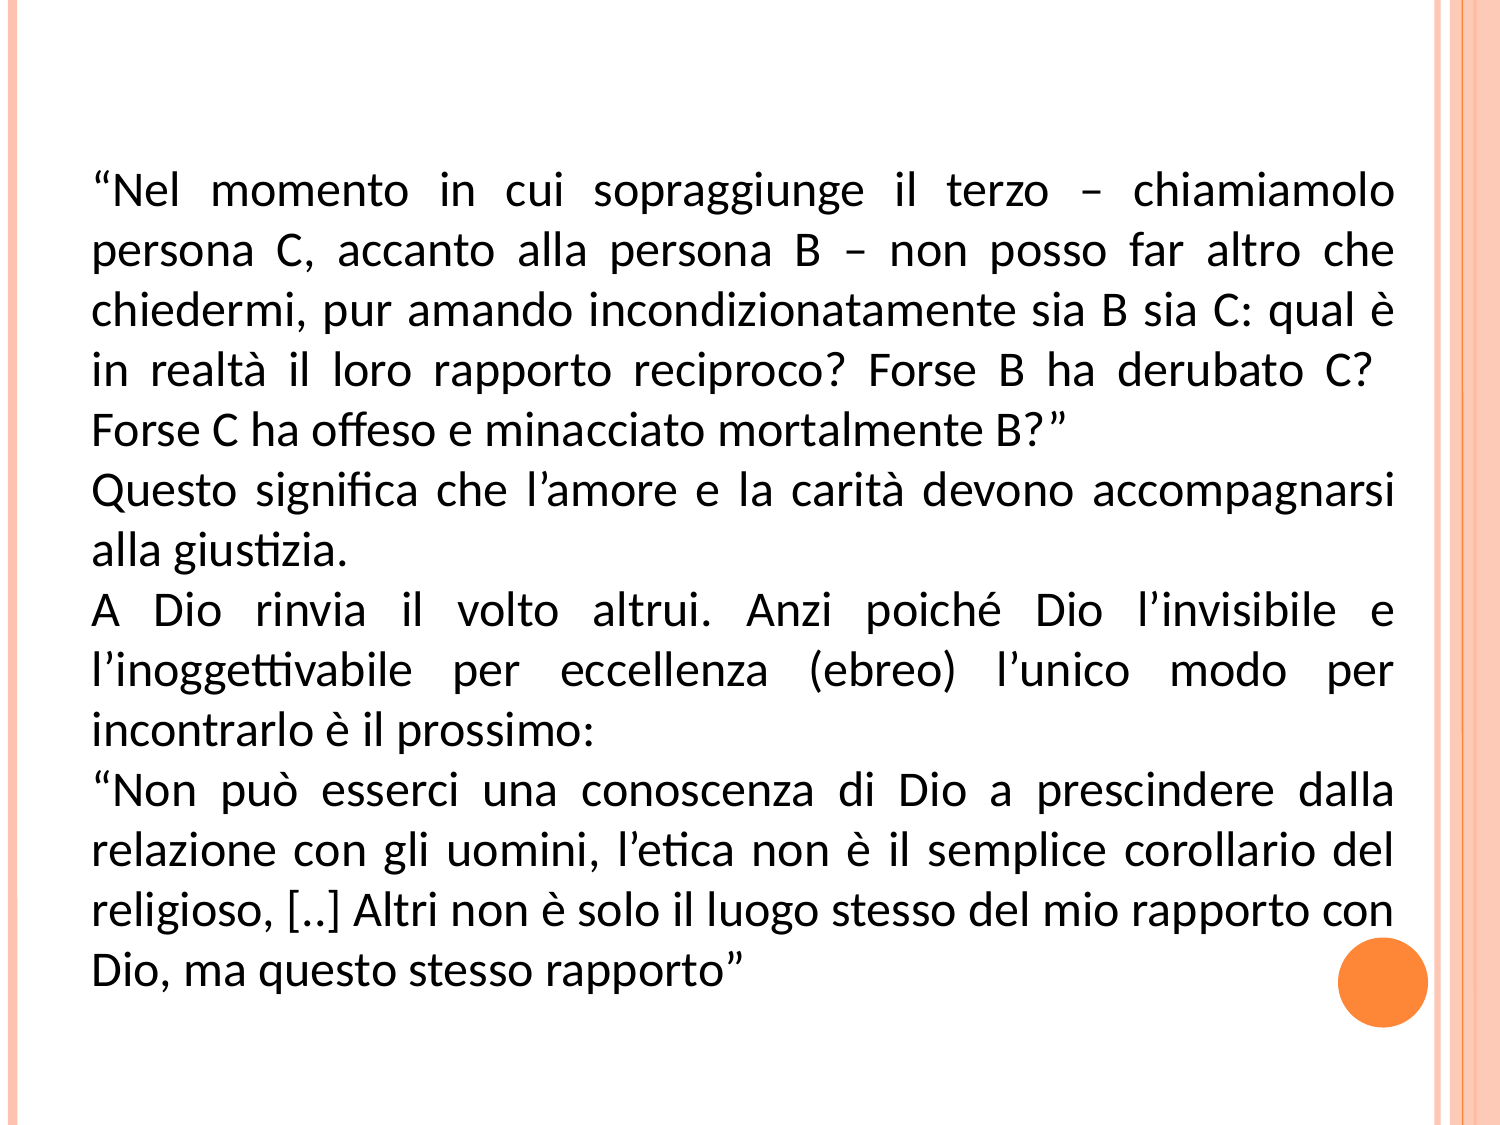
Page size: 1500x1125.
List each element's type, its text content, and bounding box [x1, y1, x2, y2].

text_box “Nel momento in cui sopraggiunge il terzo – chiamiamolo persona C, accanto alla persona B – non posso far altro che chiedermi, pur amando incondizionatamente sia B sia C: qual è in realtà il loro rapporto reciproco? Forse B ha derubato C? Forse C ha offeso e minacciato mortalmente B?” Questo significa che l’amore e la carità devono accompagnarsi alla giustizia. A Dio rinvia il volto altrui. Anzi poiché Dio l’invisibile e l’inoggettivabile per eccellenza (ebreo) l’unico modo per incontrarlo è il prossimo: “Non può esserci una conoscenza di Dio a prescindere dalla relazione con gli uomini, l’etica non è il semplice corollario del religioso, [..] Altri non è solo il luogo stesso del mio rapporto con Dio, ma questo stesso rapporto” [76, 149, 1412, 1013]
